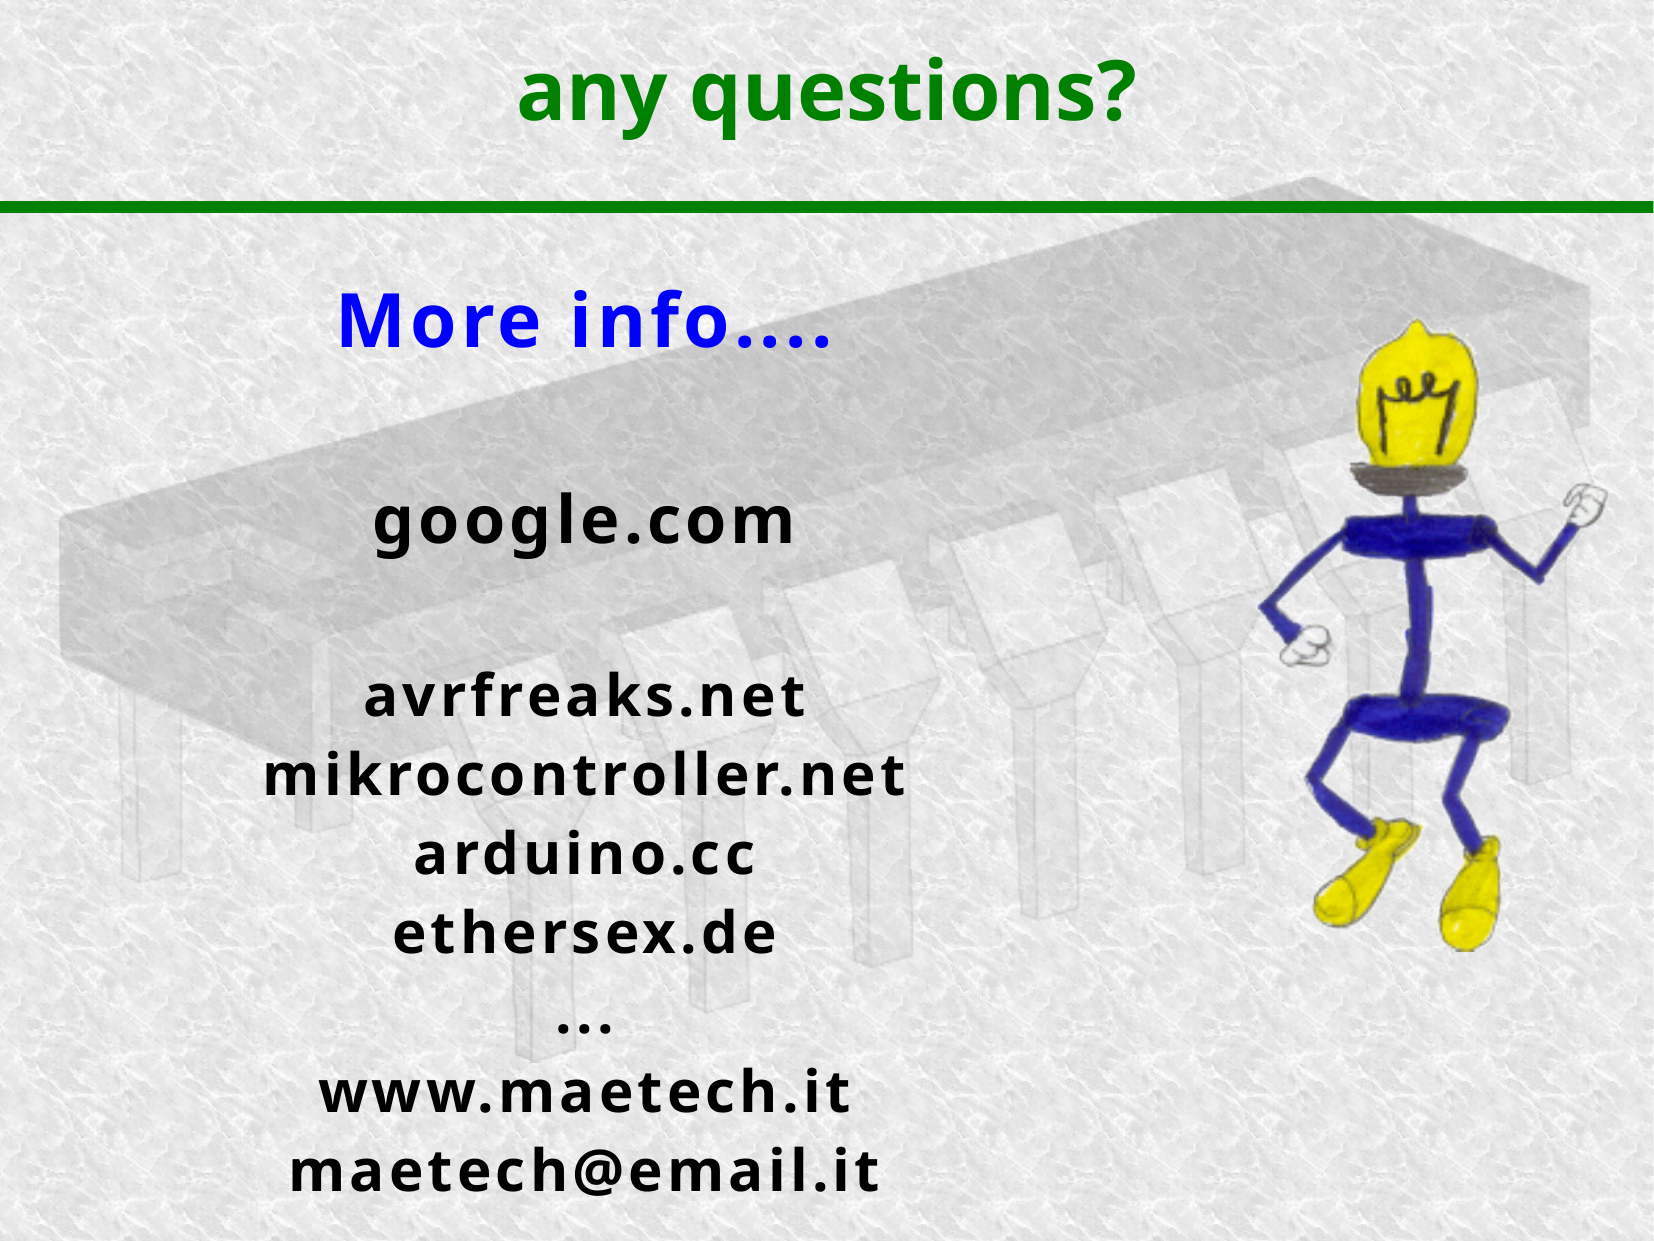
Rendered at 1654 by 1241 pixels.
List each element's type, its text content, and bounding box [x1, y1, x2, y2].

subtitle More info.... google.com avrfreaks.net mikrocontroller.net arduino.cc ethersex.de ... www.maetech.it maetech@email.it [76, 265, 1093, 1211]
picture [0, 0, 1654, 201]
picture [0, 213, 1654, 1241]
title any questions? [82, 0, 1571, 178]
